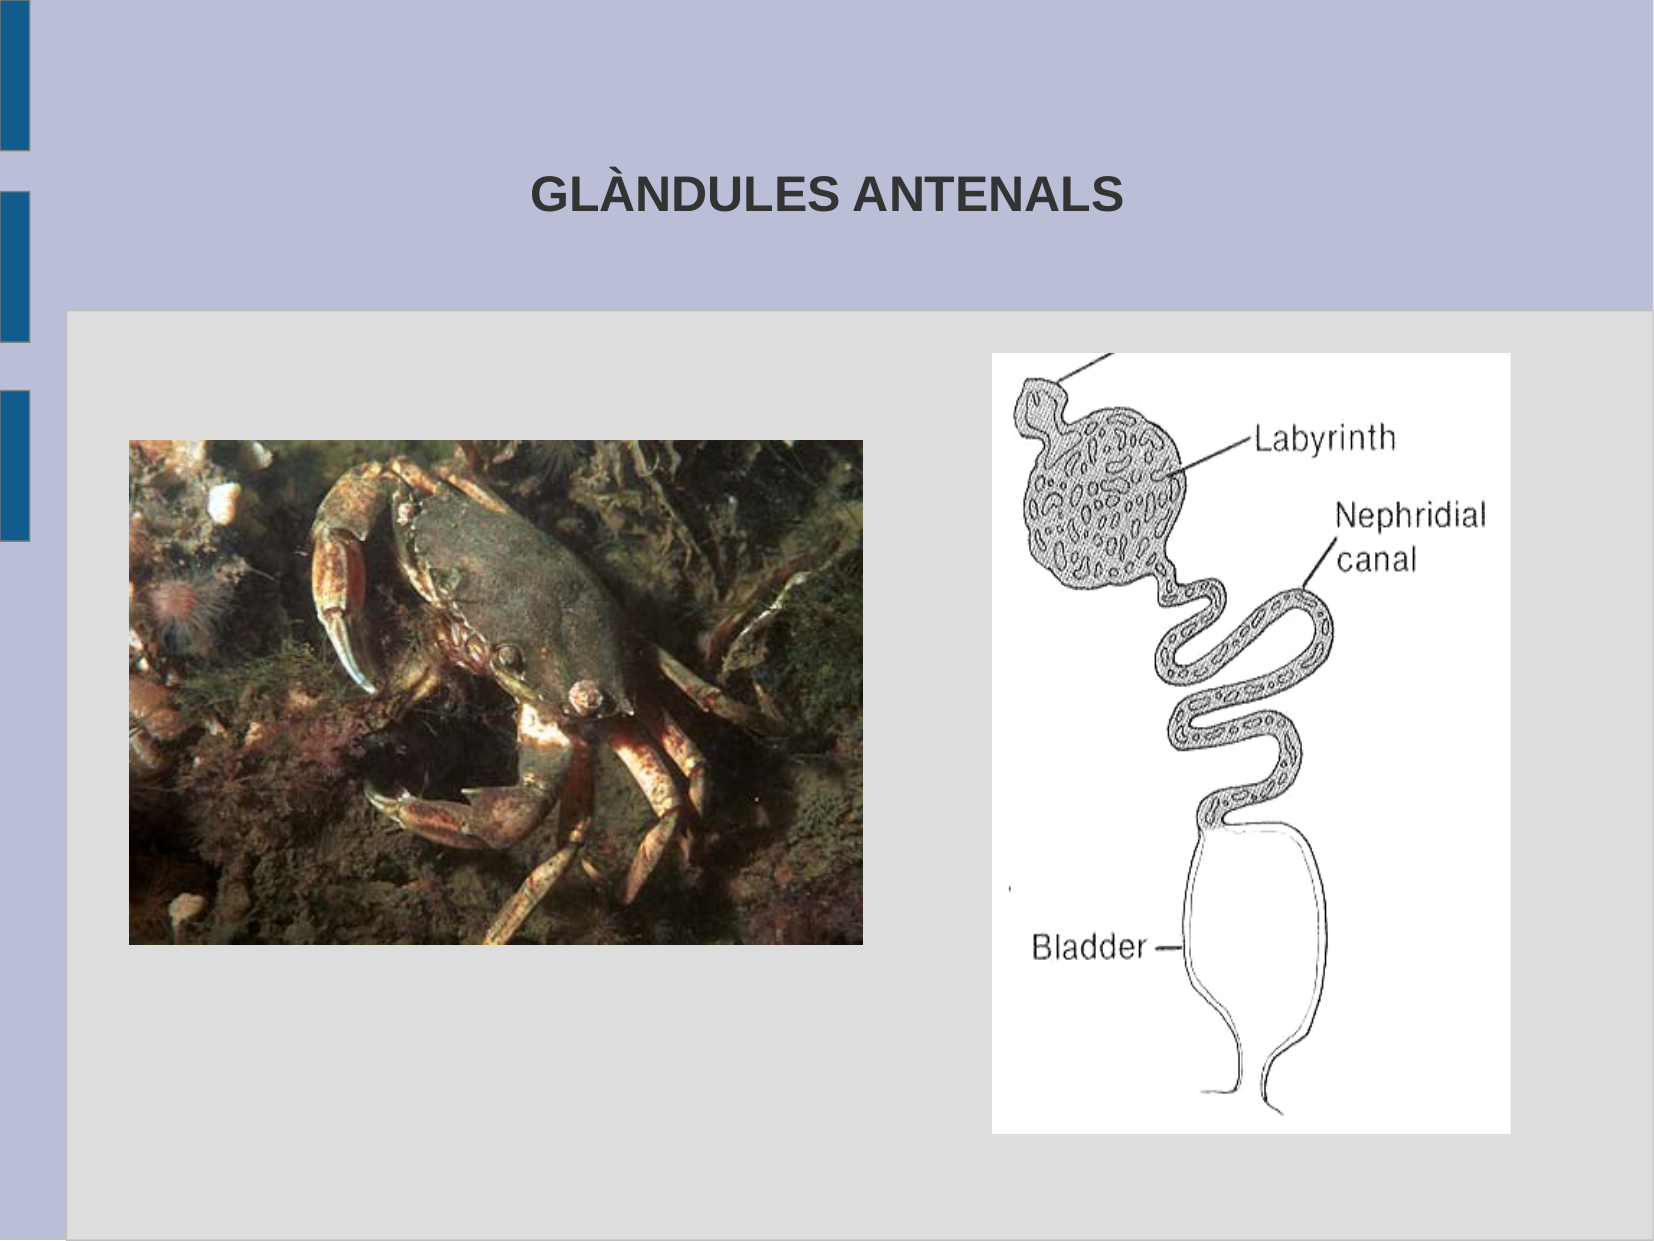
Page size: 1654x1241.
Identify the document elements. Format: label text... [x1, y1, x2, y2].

picture [992, 353, 1511, 1134]
title GLÀNDULES ANTENALS [121, 91, 1534, 298]
picture [129, 440, 863, 945]
